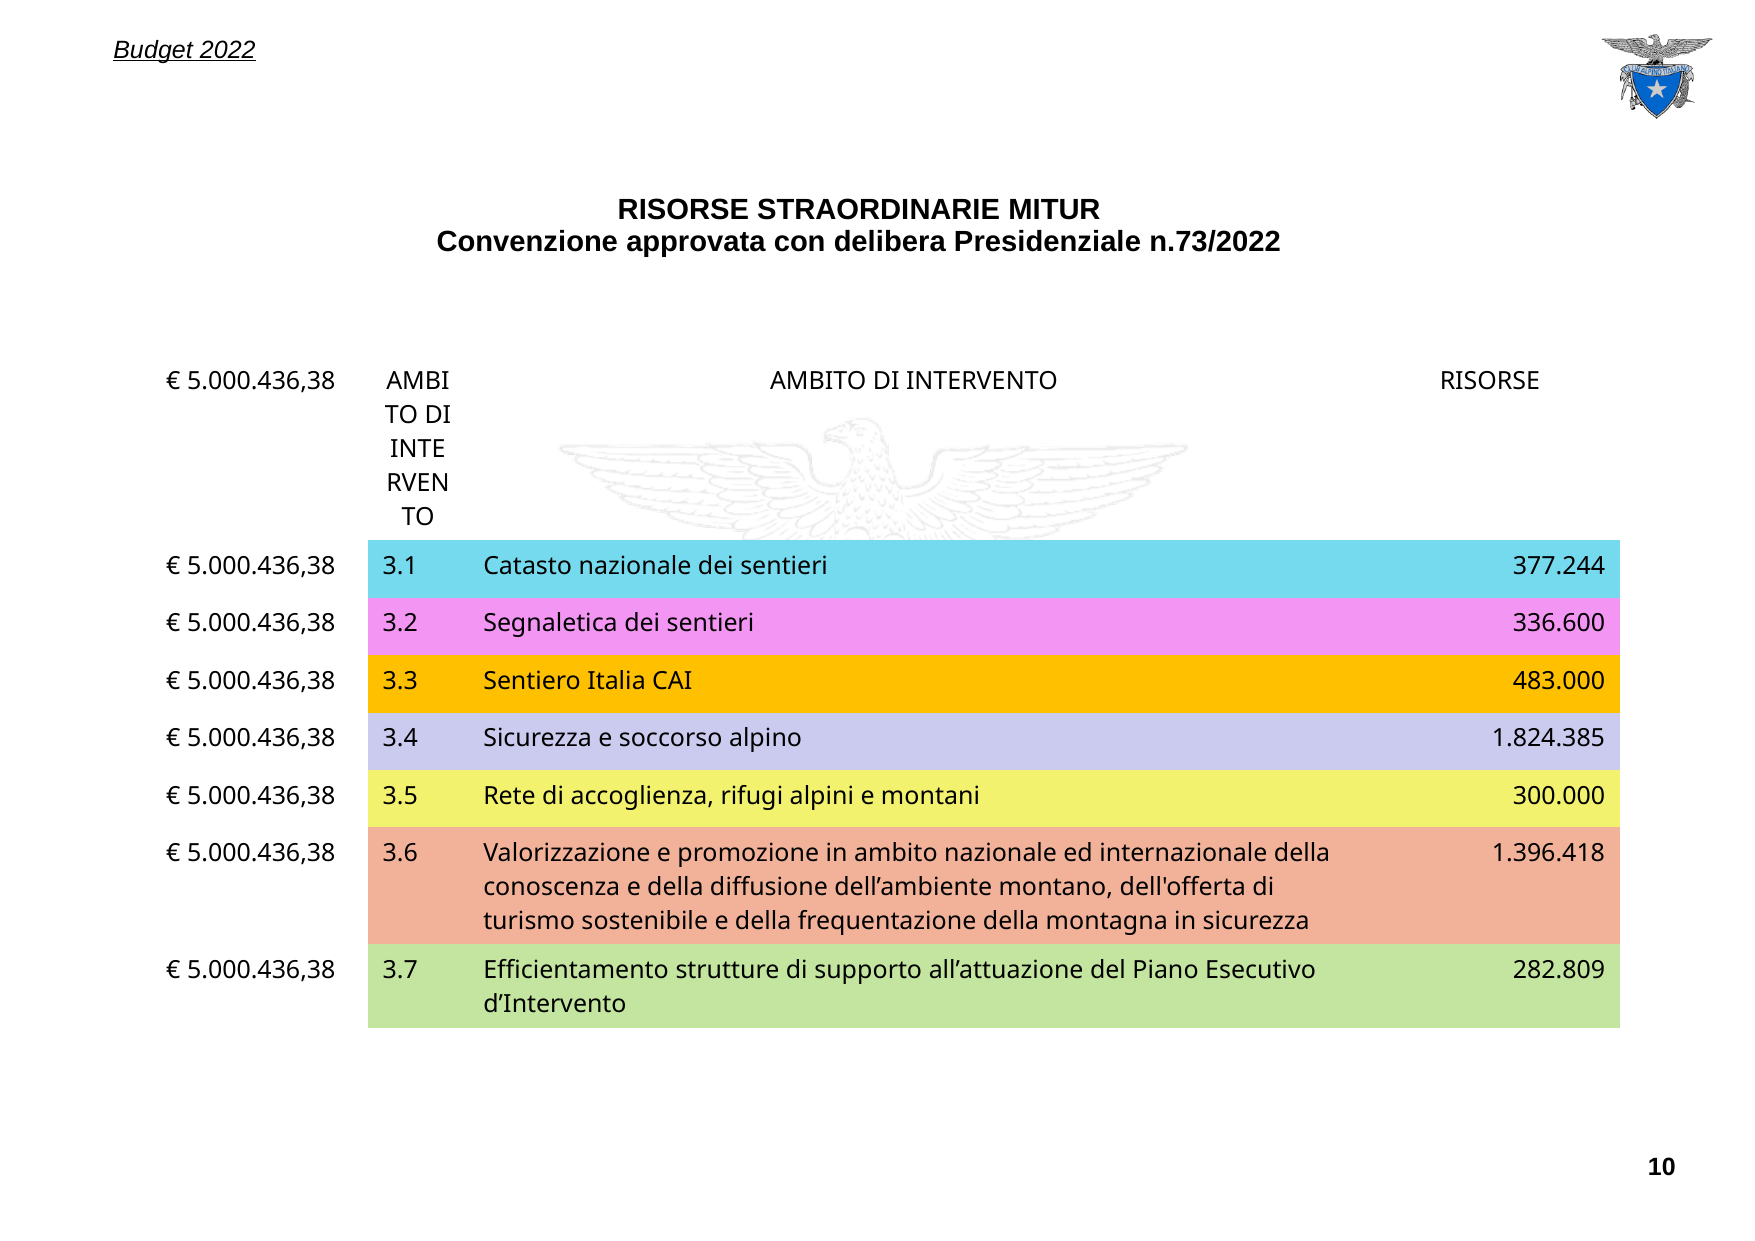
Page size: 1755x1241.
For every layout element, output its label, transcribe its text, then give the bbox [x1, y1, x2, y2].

table_cell Catasto nazionale dei sentieri [468, 540, 1360, 598]
table_cell Valorizzazione e promozione in ambito nazionale ed internazionale della conoscenza e della diffusione dell’ambiente montano, dell'offerta di turismo sostenibile e della frequentazione della montagna in sicurezza [468, 827, 1360, 944]
table_cell 483.000 [1360, 655, 1620, 713]
table_header AMBITO DI INTERVENTO [368, 355, 468, 540]
table_cell € 5.000.436,38 [134, 713, 368, 770]
table_cell 282.809 [1360, 944, 1620, 1028]
table_cell € 5.000.436,38 [134, 944, 368, 1028]
table_header RISORSE STRAORDINARIE MITUR Convenzione approvata con delibera Presidenziale n.73/2022 [275, 185, 1444, 298]
table_cell 3.1 [368, 540, 468, 598]
table_cell 3.6 [368, 827, 468, 944]
table_cell € 5.000.436,38 [134, 827, 368, 944]
table_cell 3.4 [368, 713, 468, 770]
table_cell € 5.000.436,38 [134, 598, 368, 655]
table_cell 1.396.418 [1360, 827, 1620, 944]
text_box Budget 2022 [36, 27, 333, 74]
table_cell Sentiero Italia CAI [468, 655, 1360, 713]
table_cell 3.3 [368, 655, 468, 713]
table_header € 5.000.436,38 [134, 355, 368, 540]
table_cell 300.000 [1360, 770, 1620, 827]
table_cell 1.824.385 [1360, 713, 1620, 770]
table_cell € 5.000.436,38 [134, 540, 368, 598]
table_cell Efficientamento strutture di supporto all’attuazione del Piano Esecutivo d’Intervento [468, 944, 1360, 1028]
table_cell 377.244 [1360, 540, 1620, 598]
table_cell 3.2 [368, 598, 468, 655]
text_box 10 [1632, 1144, 1704, 1191]
table_cell 3.5 [368, 770, 468, 827]
table_cell [275, 298, 1444, 355]
table_cell Segnaletica dei sentieri [468, 598, 1360, 655]
table_cell 336.600 [1360, 598, 1620, 655]
table_header RISORSE [1360, 355, 1620, 540]
table_cell € 5.000.436,38 [134, 655, 368, 713]
table_cell € 5.000.436,38 [134, 770, 368, 827]
table_cell Sicurezza e soccorso alpino [468, 713, 1360, 770]
table_cell 3.7 [368, 944, 468, 1028]
table_header AMBITO DI INTERVENTO [468, 355, 1360, 540]
table_cell Rete di accoglienza, rifugi alpini e montani [468, 770, 1360, 827]
picture [1597, 29, 1718, 128]
